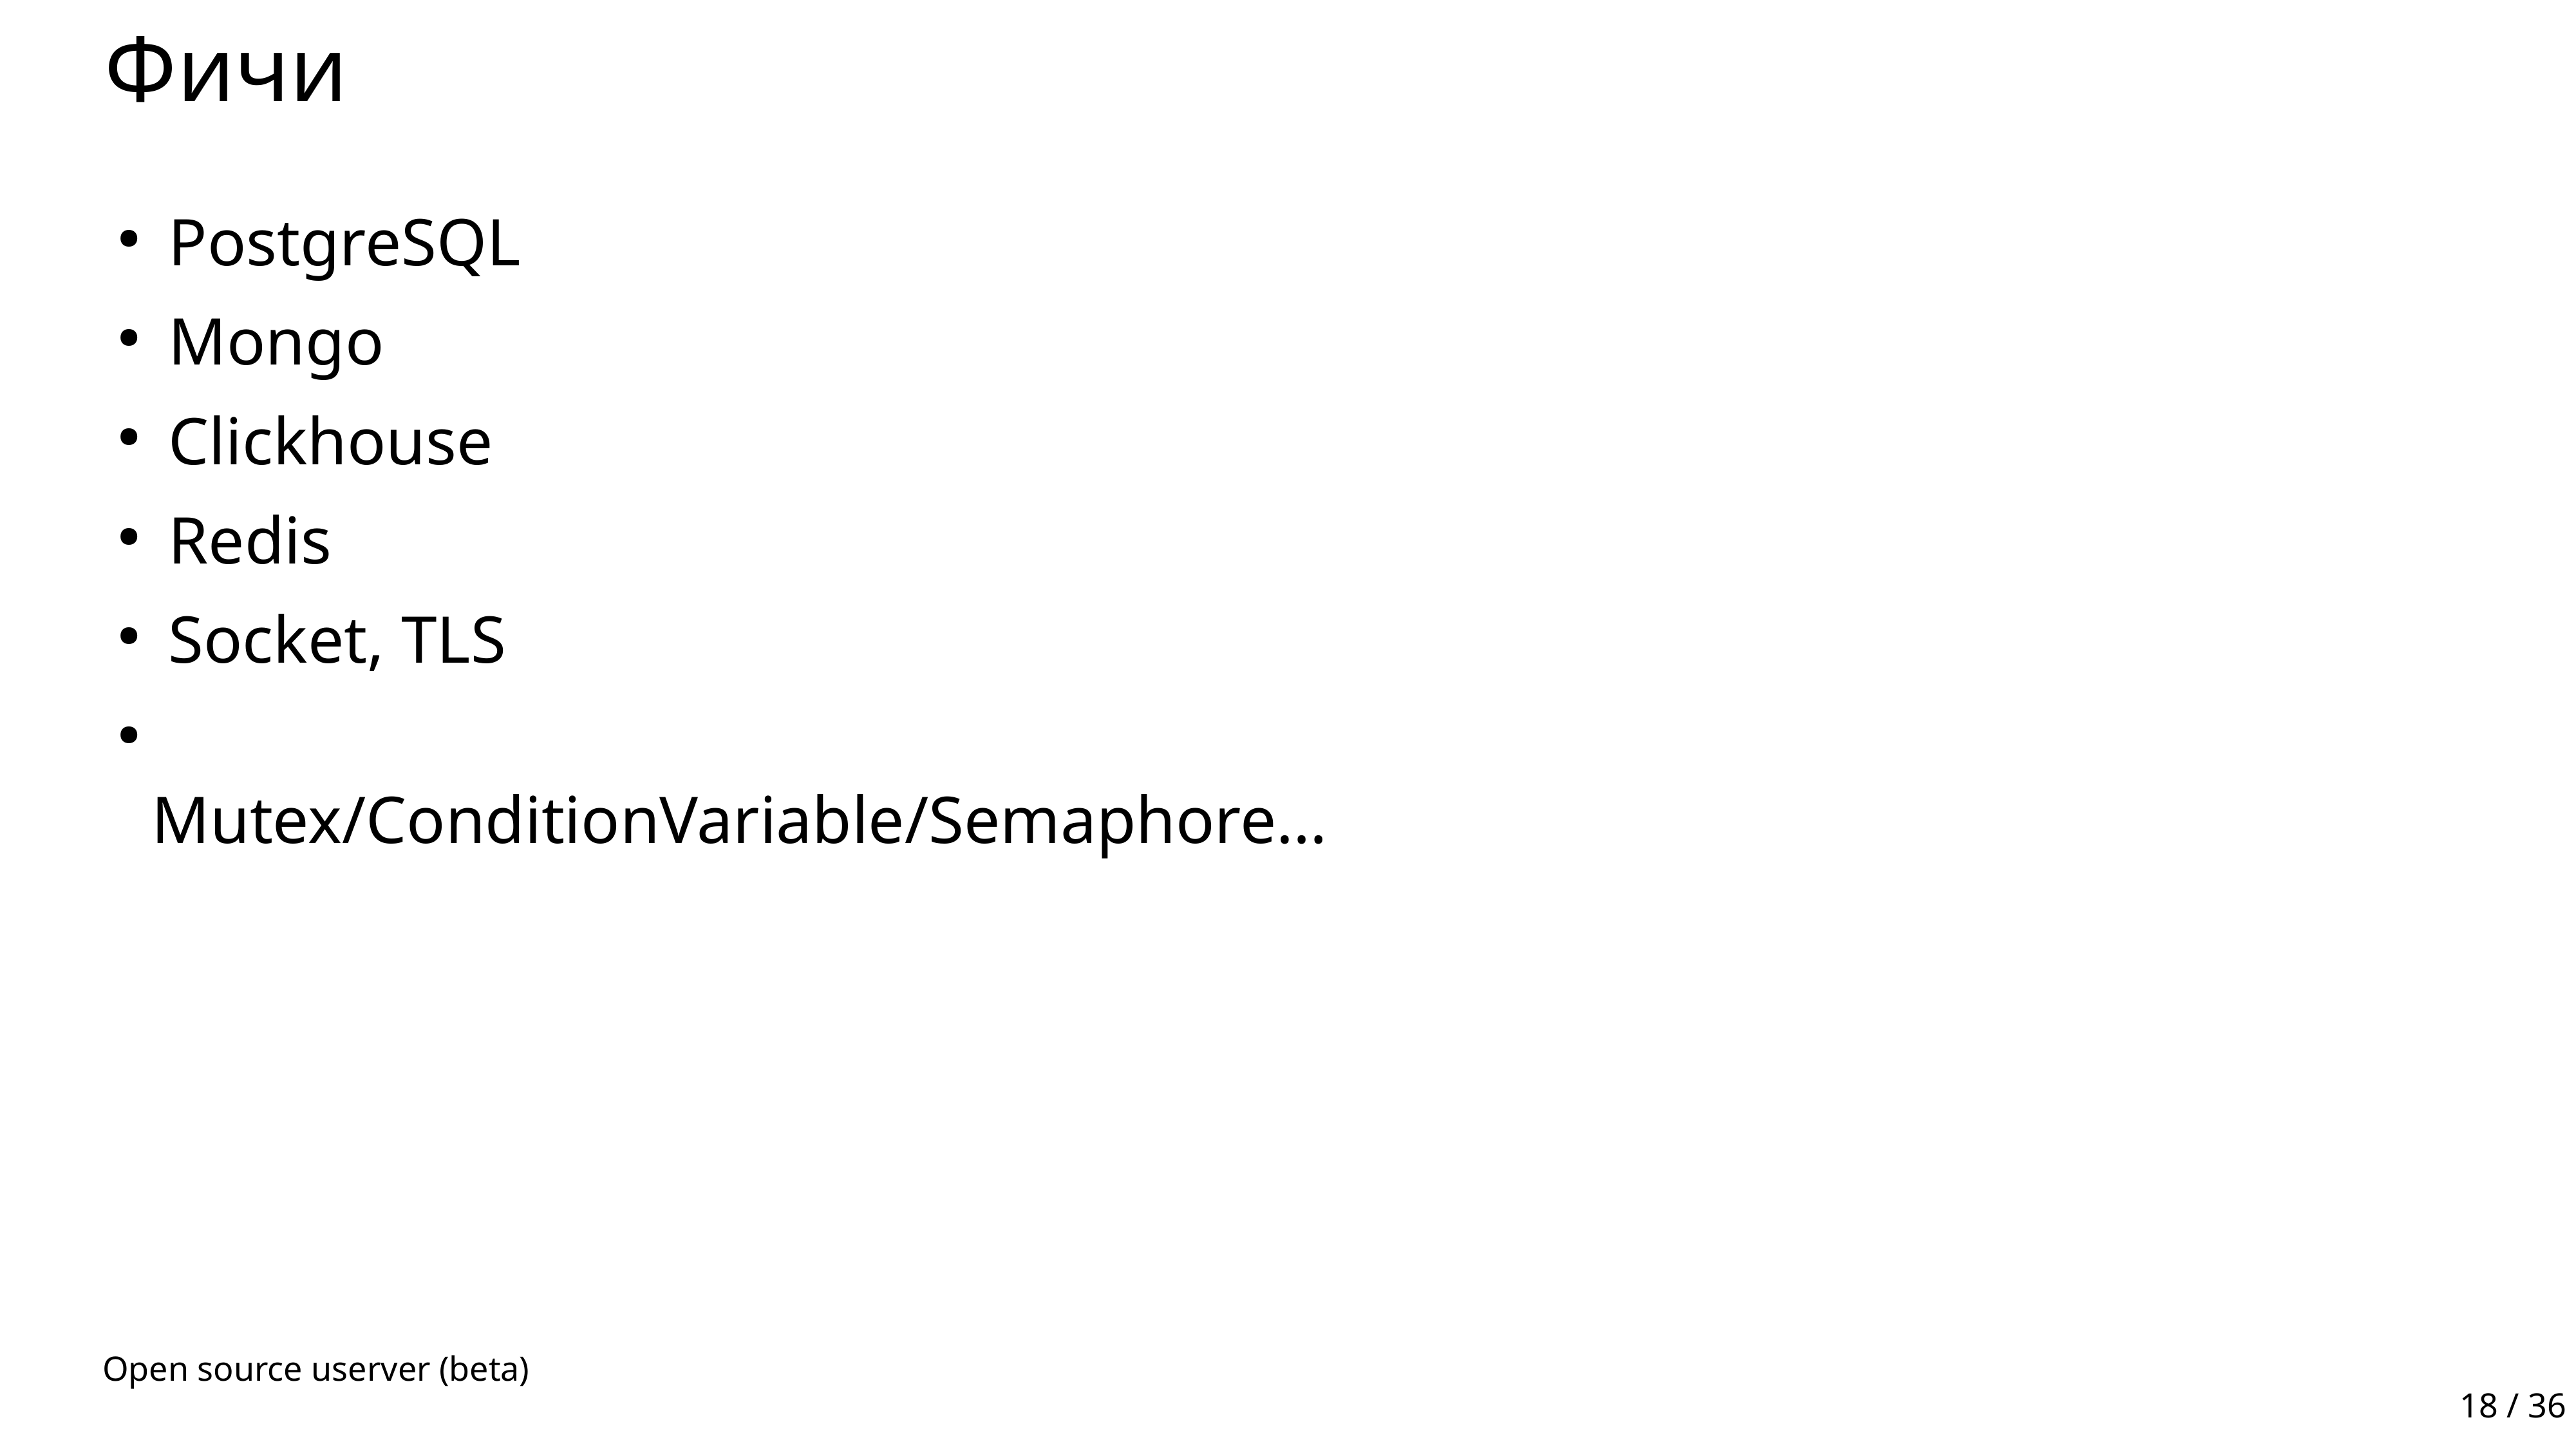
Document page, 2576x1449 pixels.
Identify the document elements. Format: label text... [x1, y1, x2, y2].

list <number> / 36 [1479, 1376, 2576, 1431]
title Фичи [95, 19, 2576, 155]
list PostgreSQL Mongo Clickhouse Redis Socket, TLS Mutex/ConditionVariable/Semaphore… [97, 193, 1343, 1361]
list Open source userver (beta) [93, 1338, 1190, 1393]
